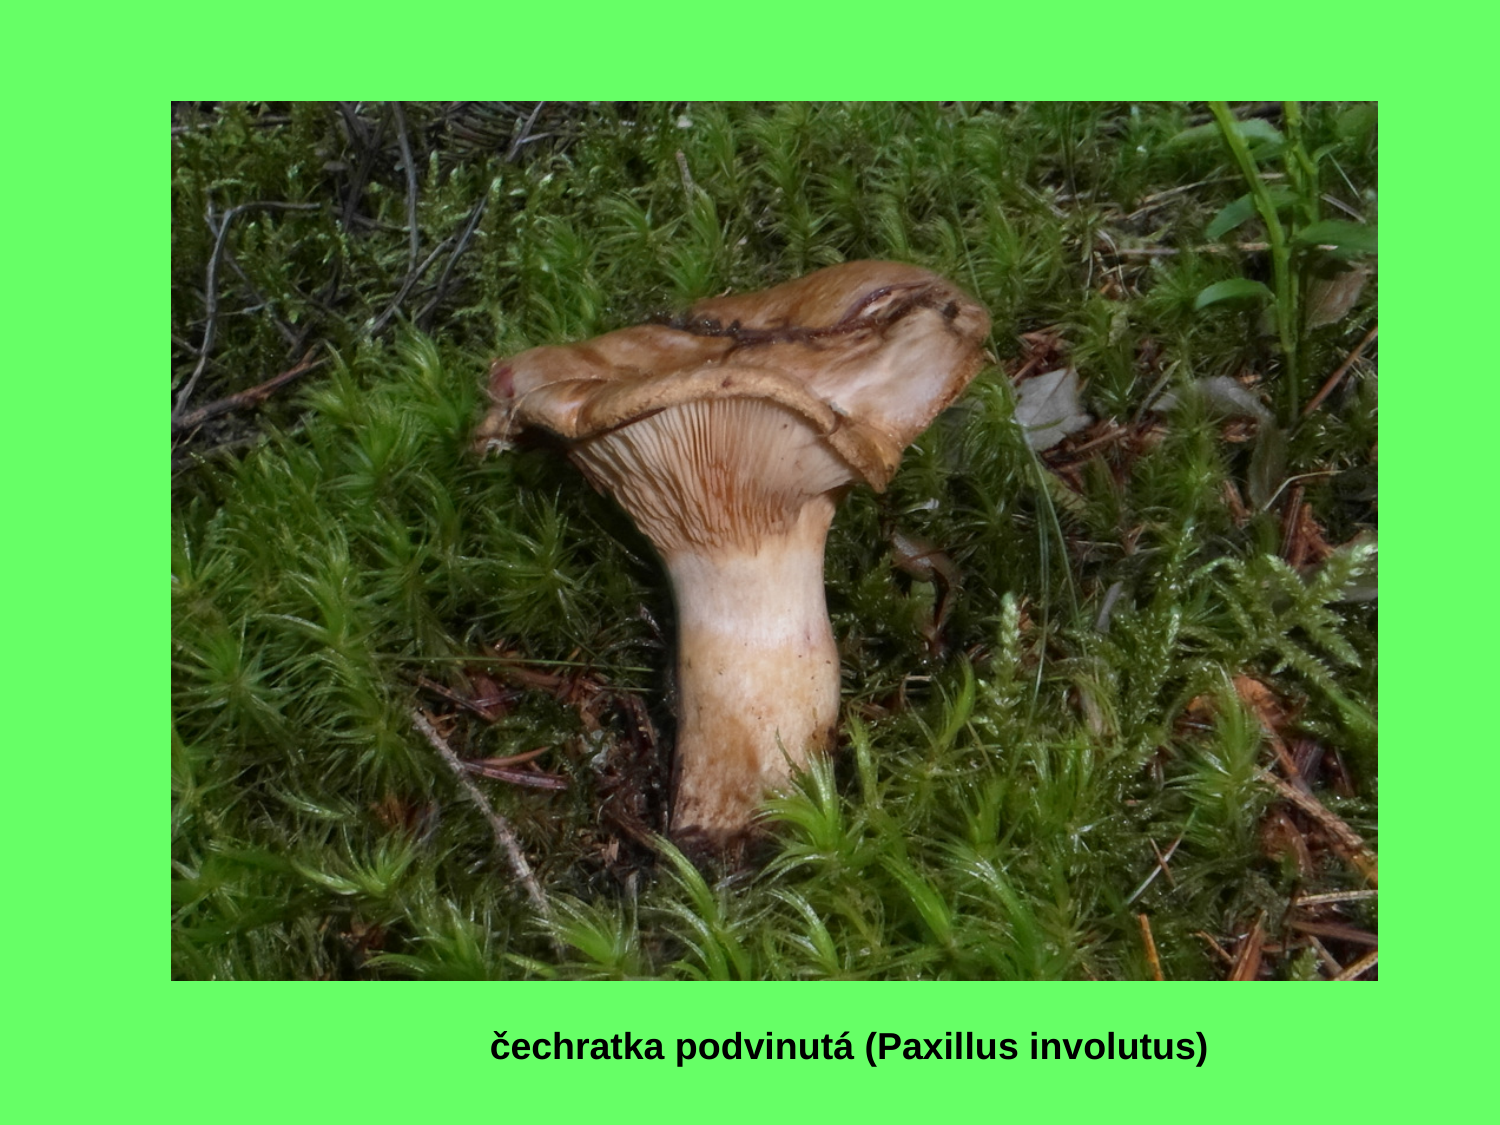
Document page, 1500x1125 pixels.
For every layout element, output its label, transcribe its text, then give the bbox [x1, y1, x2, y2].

picture [171, 101, 1378, 981]
text_box čechratka podvinutá (Paxillus involutus) [474, 1014, 1224, 1075]
